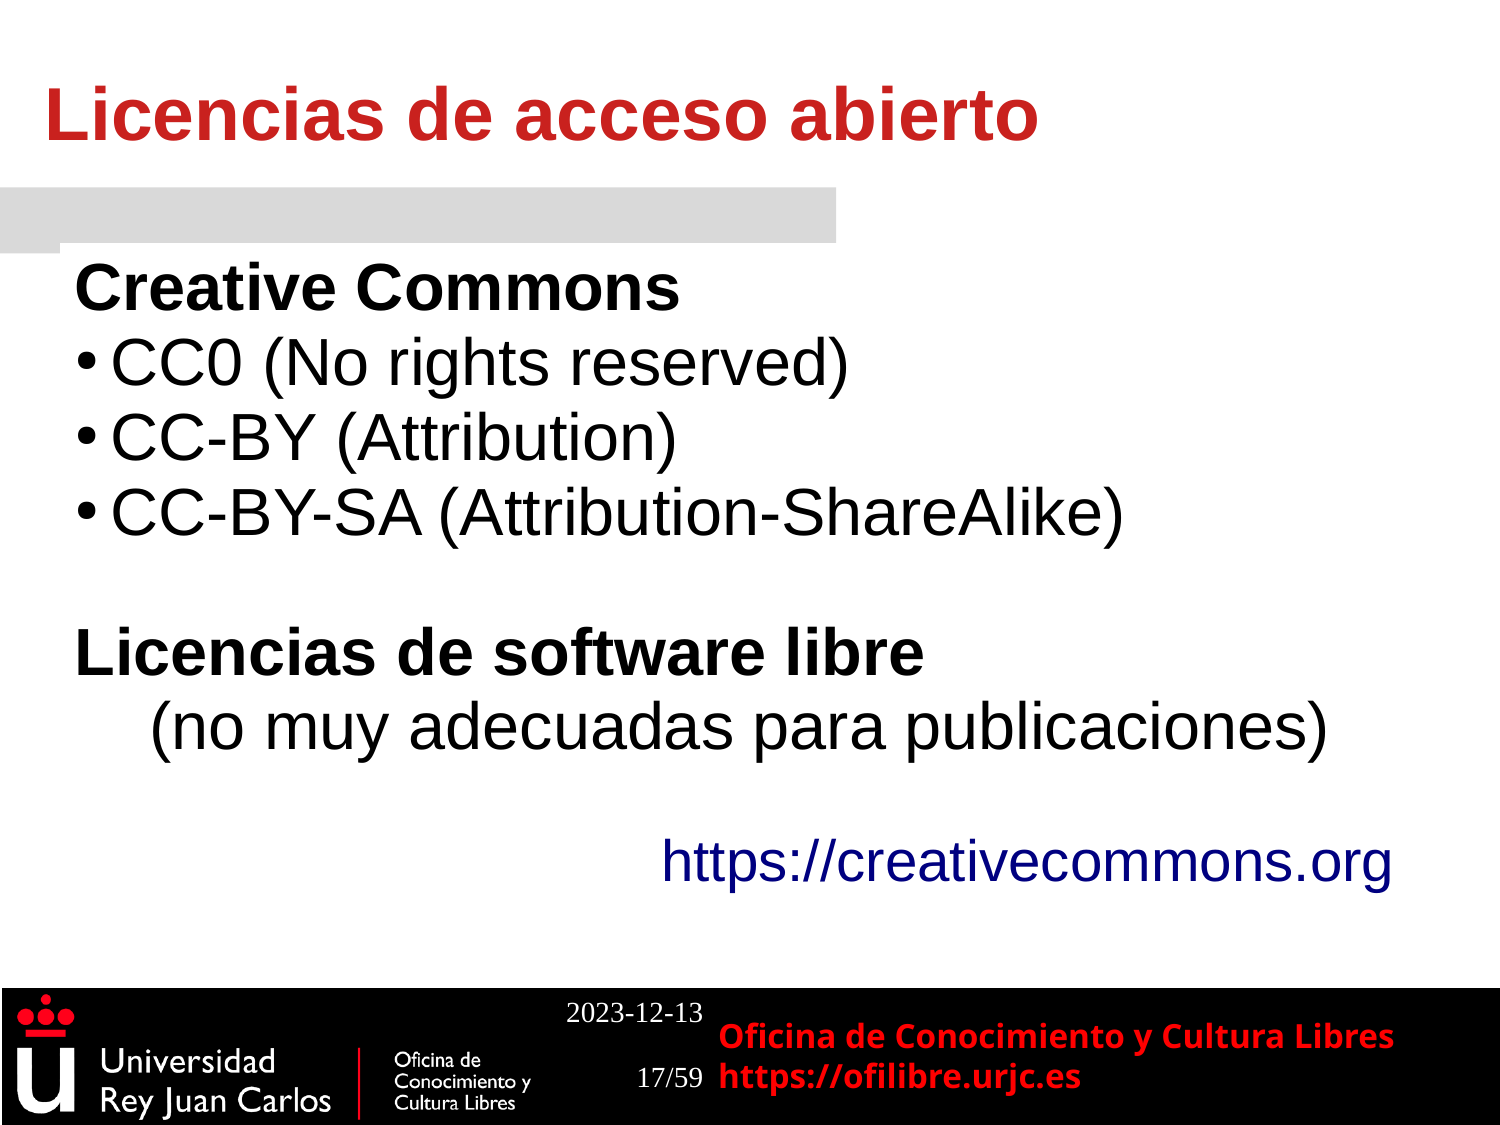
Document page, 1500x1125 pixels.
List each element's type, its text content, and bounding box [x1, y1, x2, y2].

title [75, 7, 1425, 196]
picture [17, 994, 531, 1120]
text_box Licencias de acceso abierto [30, 64, 1306, 248]
text_box Creative Commons CC0 (No rights reserved) CC-BY (Attribution) CC-BY-SA (Attribution-ShareAlike) Licencias de software libre (no muy adecuadas para publicaciones) https://creativecommons.org [60, 243, 1411, 967]
